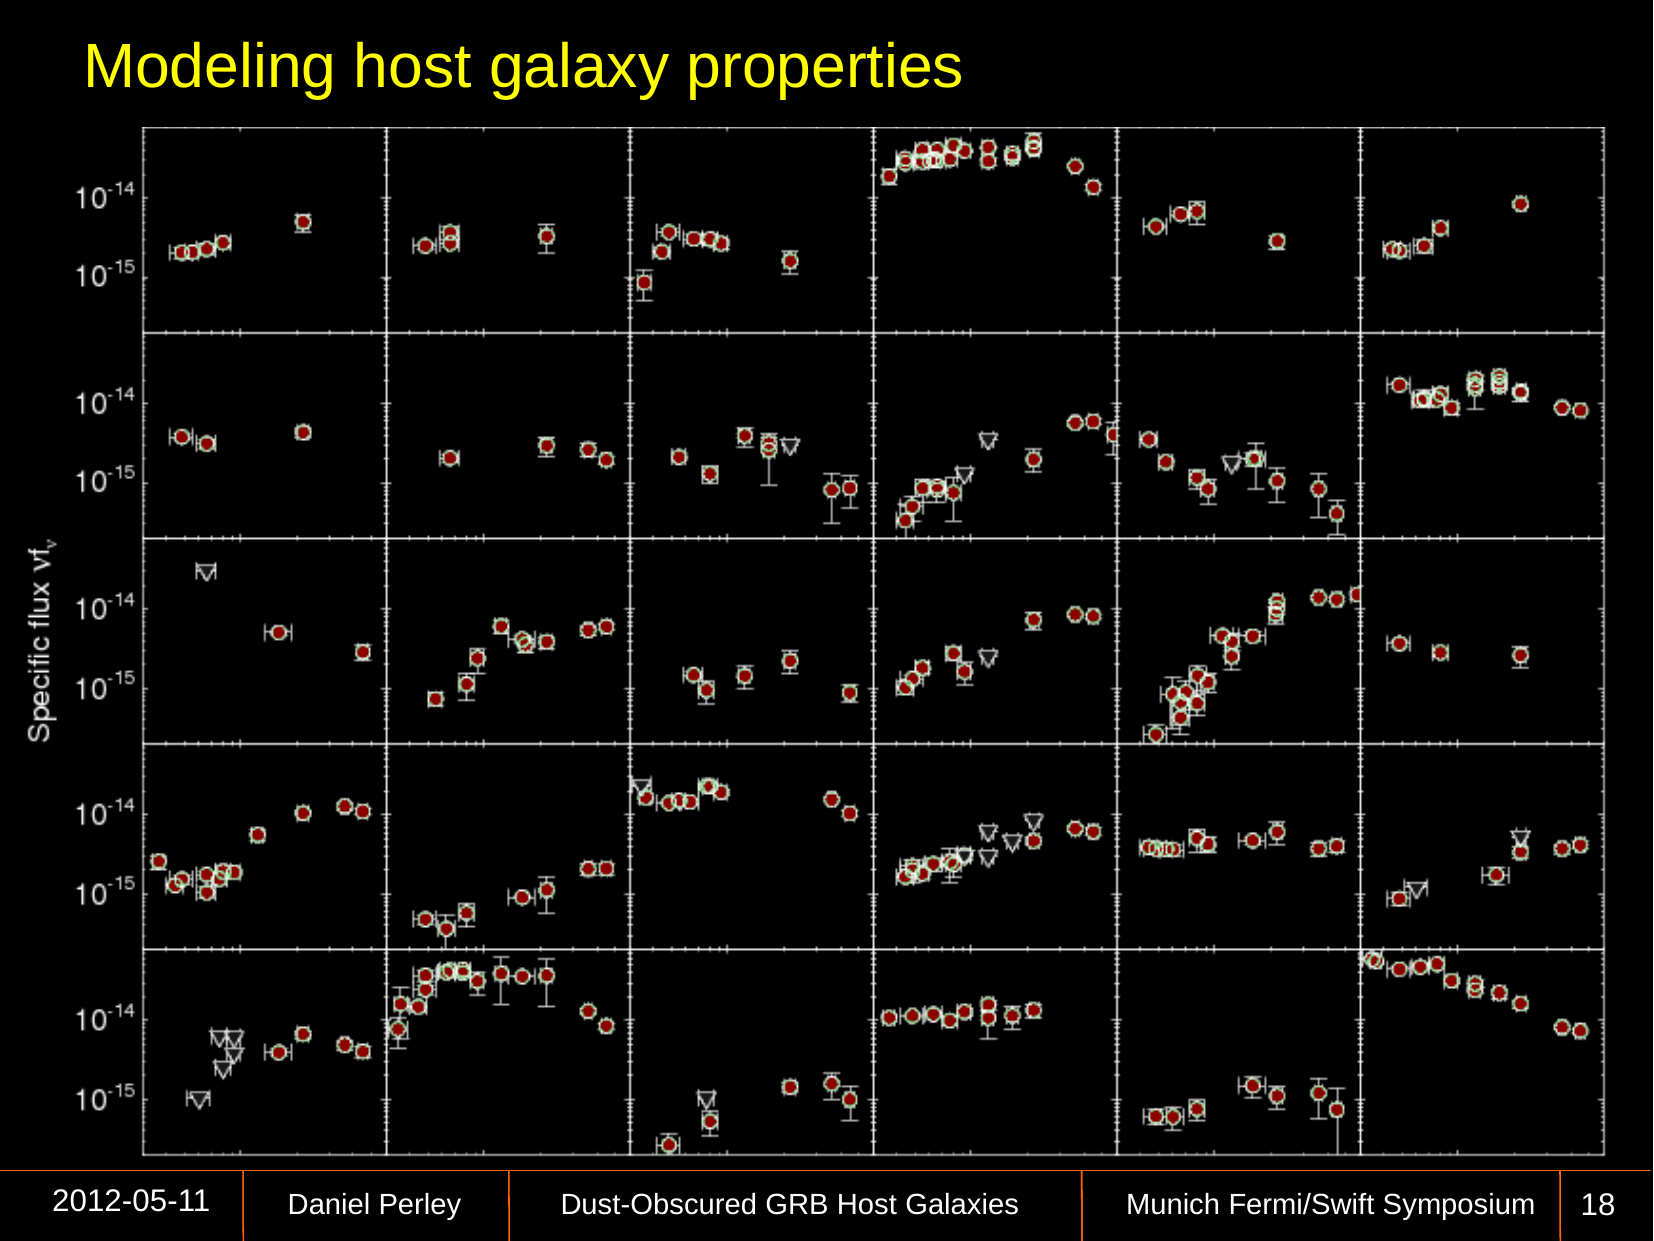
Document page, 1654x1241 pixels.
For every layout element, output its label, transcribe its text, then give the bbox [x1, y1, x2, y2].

picture [0, 127, 1613, 1162]
title Modeling host galaxy properties [83, 25, 1573, 107]
